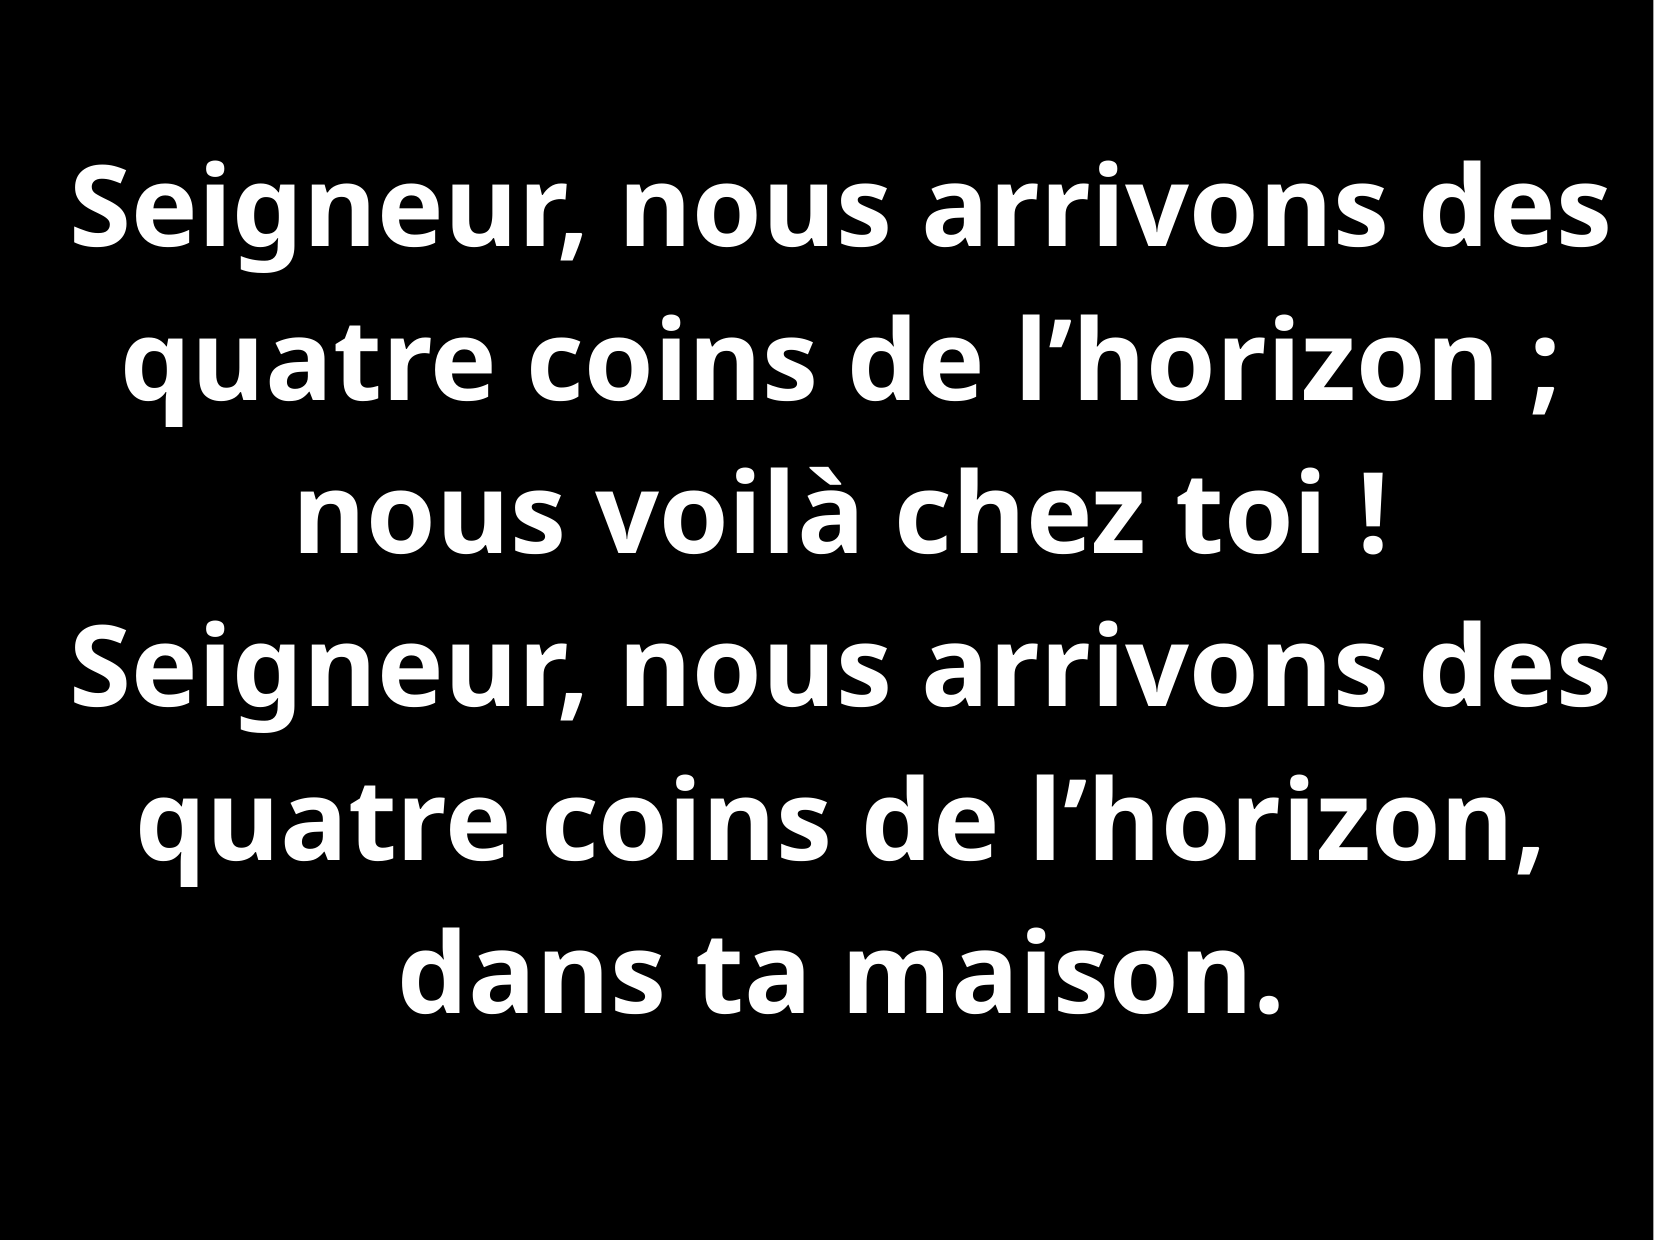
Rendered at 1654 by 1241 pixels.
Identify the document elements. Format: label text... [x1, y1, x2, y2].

subtitle Seigneur, nous arrivons des quatre coins de l’horizon ; nous voilà chez toi ! Seigneur, nous arrivons des quatre coins de l’horizon, dans ta maison. [29, 0, 1654, 1214]
